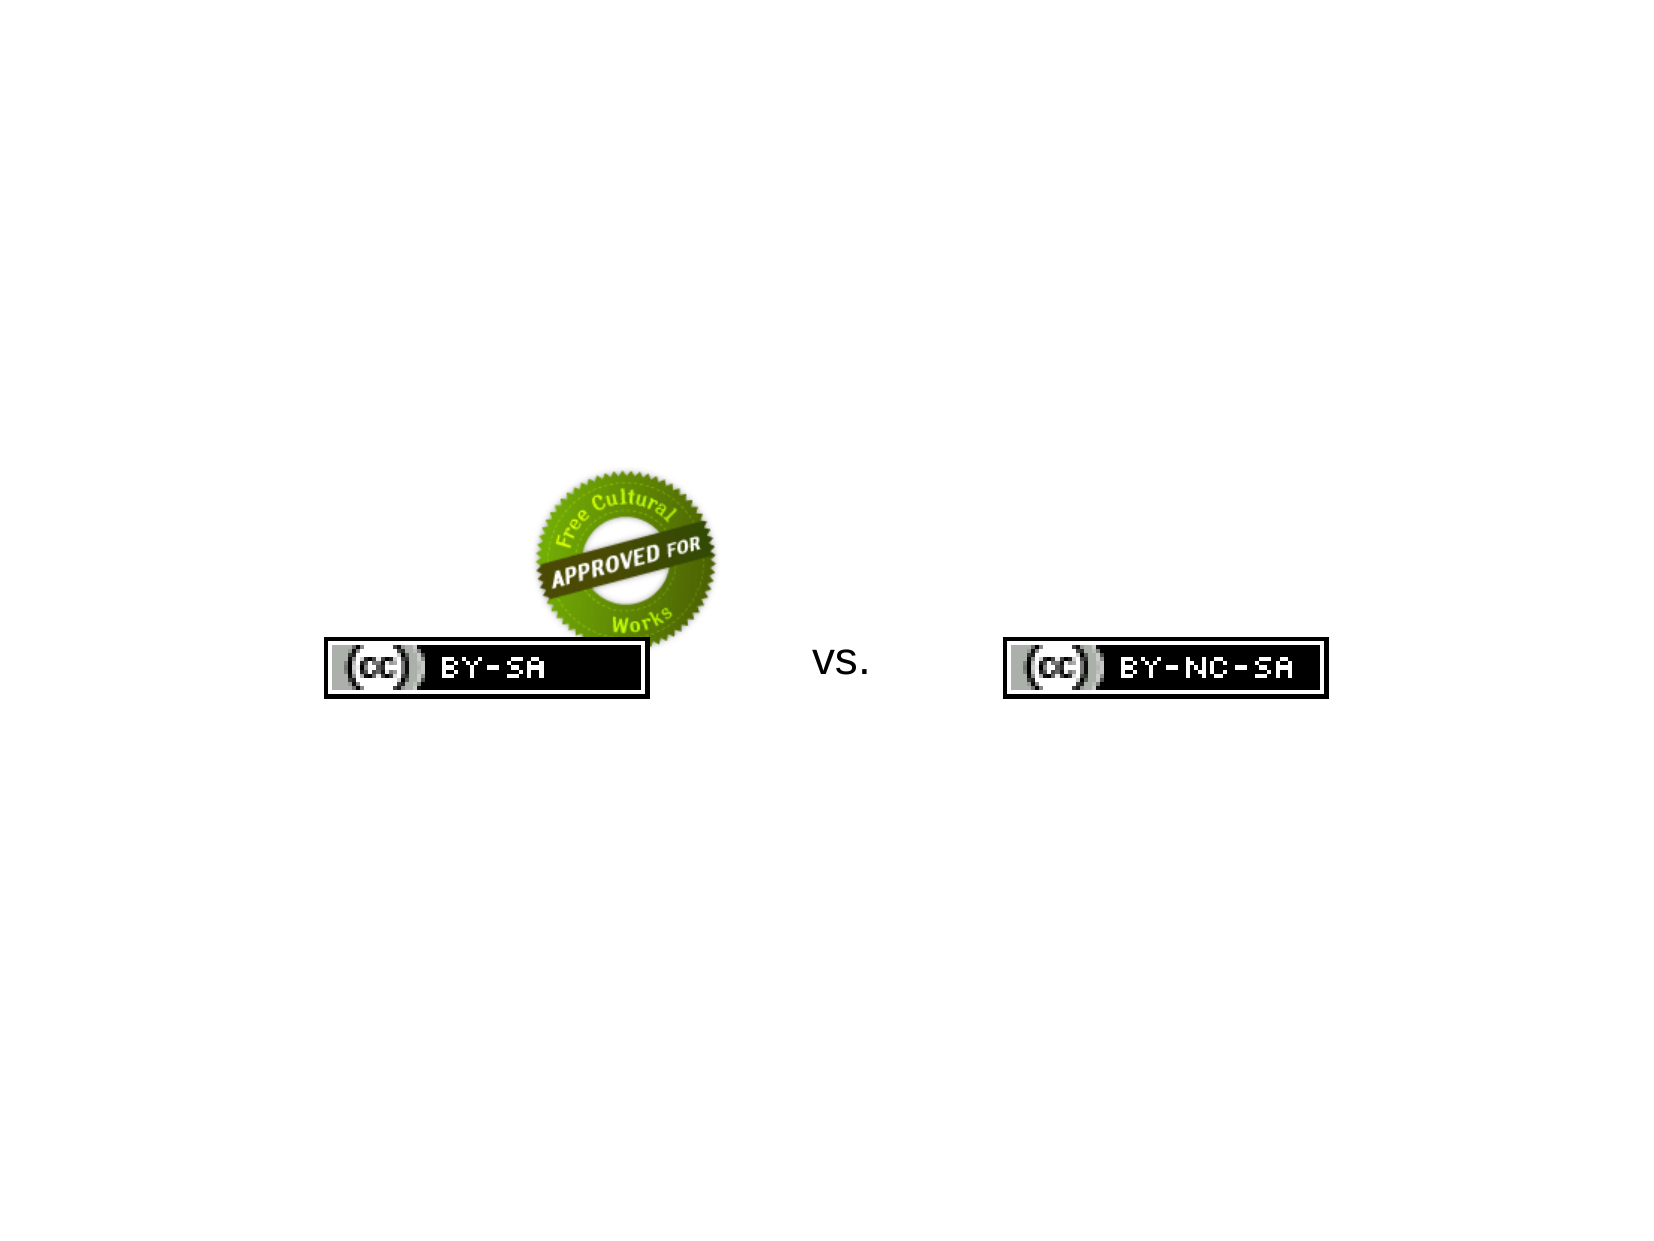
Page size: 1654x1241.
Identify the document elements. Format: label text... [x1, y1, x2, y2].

picture [1003, 637, 1329, 699]
picture [324, 466, 721, 699]
text_box vs. [797, 625, 886, 709]
